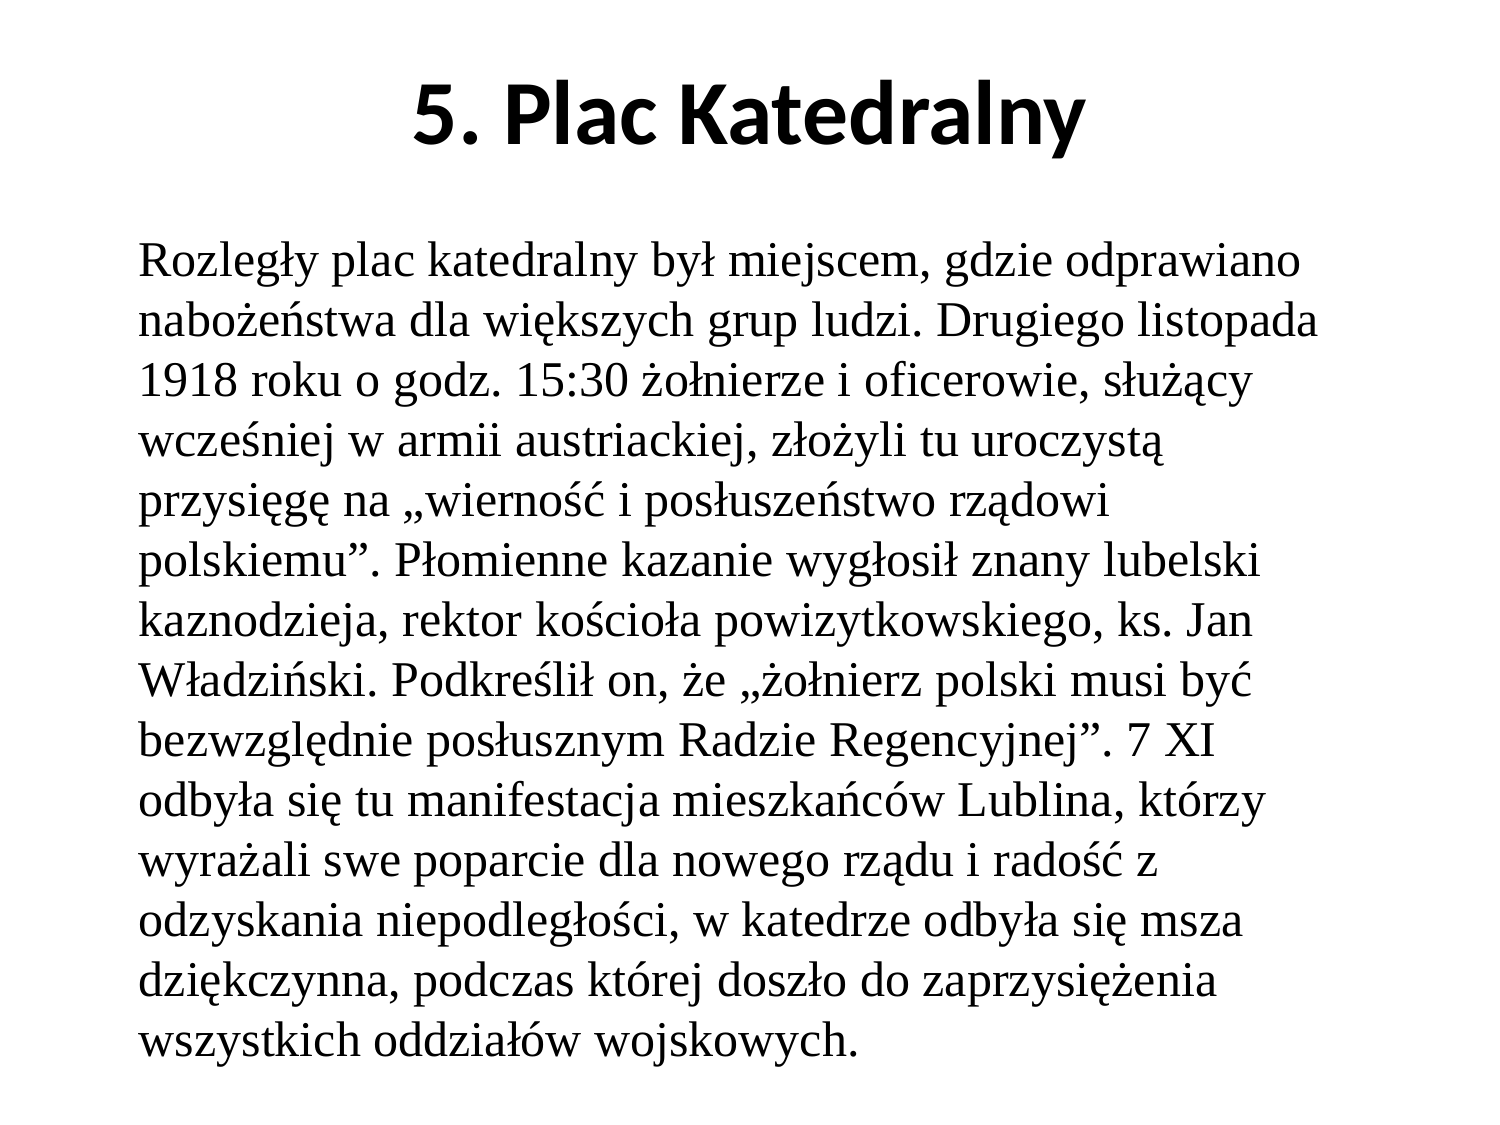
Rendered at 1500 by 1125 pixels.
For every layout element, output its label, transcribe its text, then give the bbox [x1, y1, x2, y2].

text_box Rozległy plac katedralny był miejscem, gdzie odprawiano nabożeństwa dla większych grup ludzi. Drugiego listopada 1918 roku o godz. 15:30 żołnierze i oficerowie, służący wcześniej w armii austriackiej, złożyli tu uroczystą przysięgę na „wierność i posłuszeństwo rządowi polskiemu”. Płomienne kazanie wygłosił znany lubelski kaznodzieja, rektor kościoła powizytkowskiego, ks. Jan Władziński. Podkreślił on, że „żołnierz polski musi być bezwzględnie posłusznym Radzie Regencyjnej”. 7 XI odbyła się tu manifestacja mieszkańców Lublina, którzy wyrażali swe poparcie dla nowego rządu i radość z odzyskania niepodległości, w katedrze odbyła się msza dziękczynna, podczas której doszło do zaprzysiężenia wszystkich oddziałów wojskowych. [123, 218, 1376, 1074]
title 5. Plac Katedralny [75, 45, 1425, 233]
